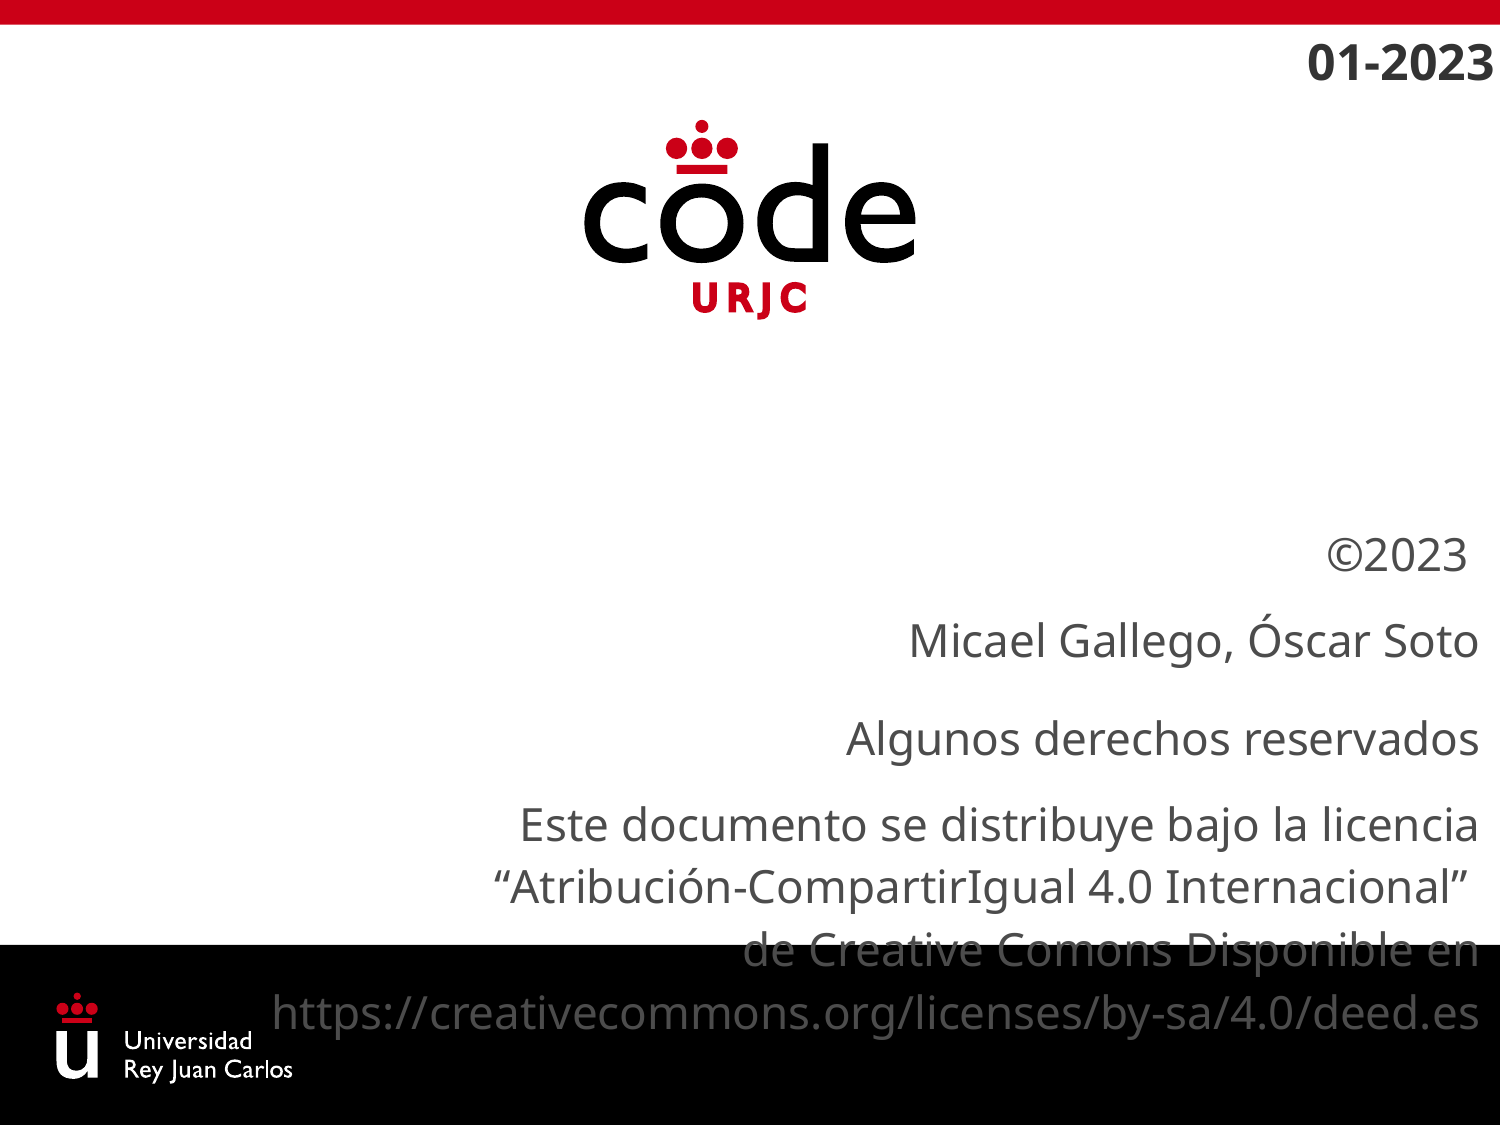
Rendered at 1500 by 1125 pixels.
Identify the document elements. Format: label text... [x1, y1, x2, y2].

text_box 01-2023 [1292, 22, 1500, 98]
text_box ©2023 Micael Gallego, Óscar Soto Algunos derechos reservados Este documento se distribuye bajo la licencia “Atribución-CompartirIgual 4.0 Internacional” de Creative Comons Disponible en https://creativecommons.org/licenses/by-sa/4.0/deed.es [151, 514, 1496, 975]
text_box [0, 0, 1500, 23]
